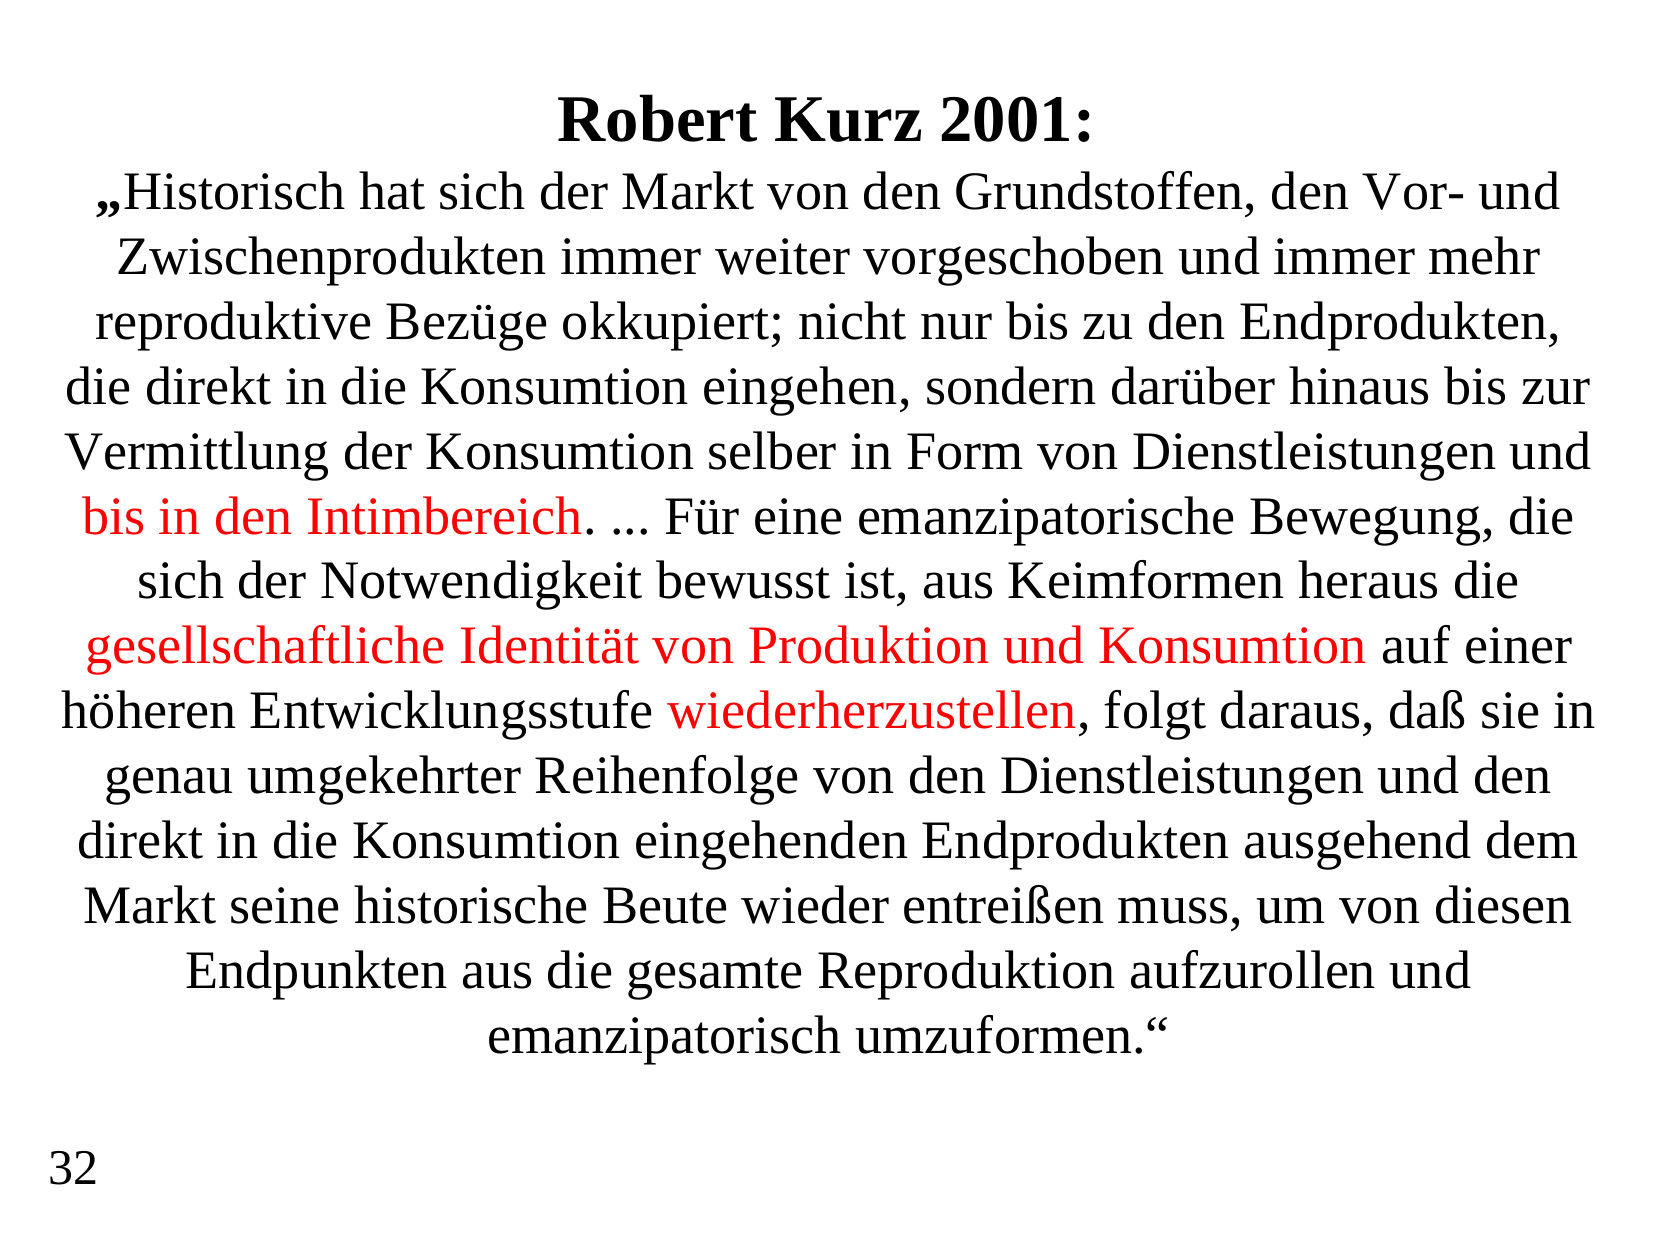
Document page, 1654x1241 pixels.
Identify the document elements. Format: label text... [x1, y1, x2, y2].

text_box <Nummer> [48, 1134, 259, 1195]
text_box Robert Kurz 2001: „Historisch hat sich der Markt von den Grundstoffen, den Vor- und Zwischenprodukten immer weiter vorgeschoben und immer mehr reproduktive Bezüge okkupiert; nicht nur bis zu den Endprodukten, die direkt in die Konsumtion eingehen, sondern darüber hinaus bis zur Vermittlung der Konsumtion selber in Form von Dienstleistungen und bis in den Intimbereich. ... Für eine emanzipatorische Bewegung, die sich der Notwendigkeit bewusst ist, aus Keimformen heraus die gesellschaftliche Identität von Produktion und Konsumtion auf einer höheren Entwicklungsstufe wiederherzustellen, folgt daraus, daß sie in genau umgekehrter Reihenfolge von den Dienstleistungen und den direkt in die Konsumtion eingehenden Endprodukten ausgehend dem Markt seine historische Beute wieder entreißen muss, um von diesen Endpunkten aus die gesamte Reproduktion aufzurollen und emanzipatorisch umzuformen.“ [55, 75, 1603, 1065]
